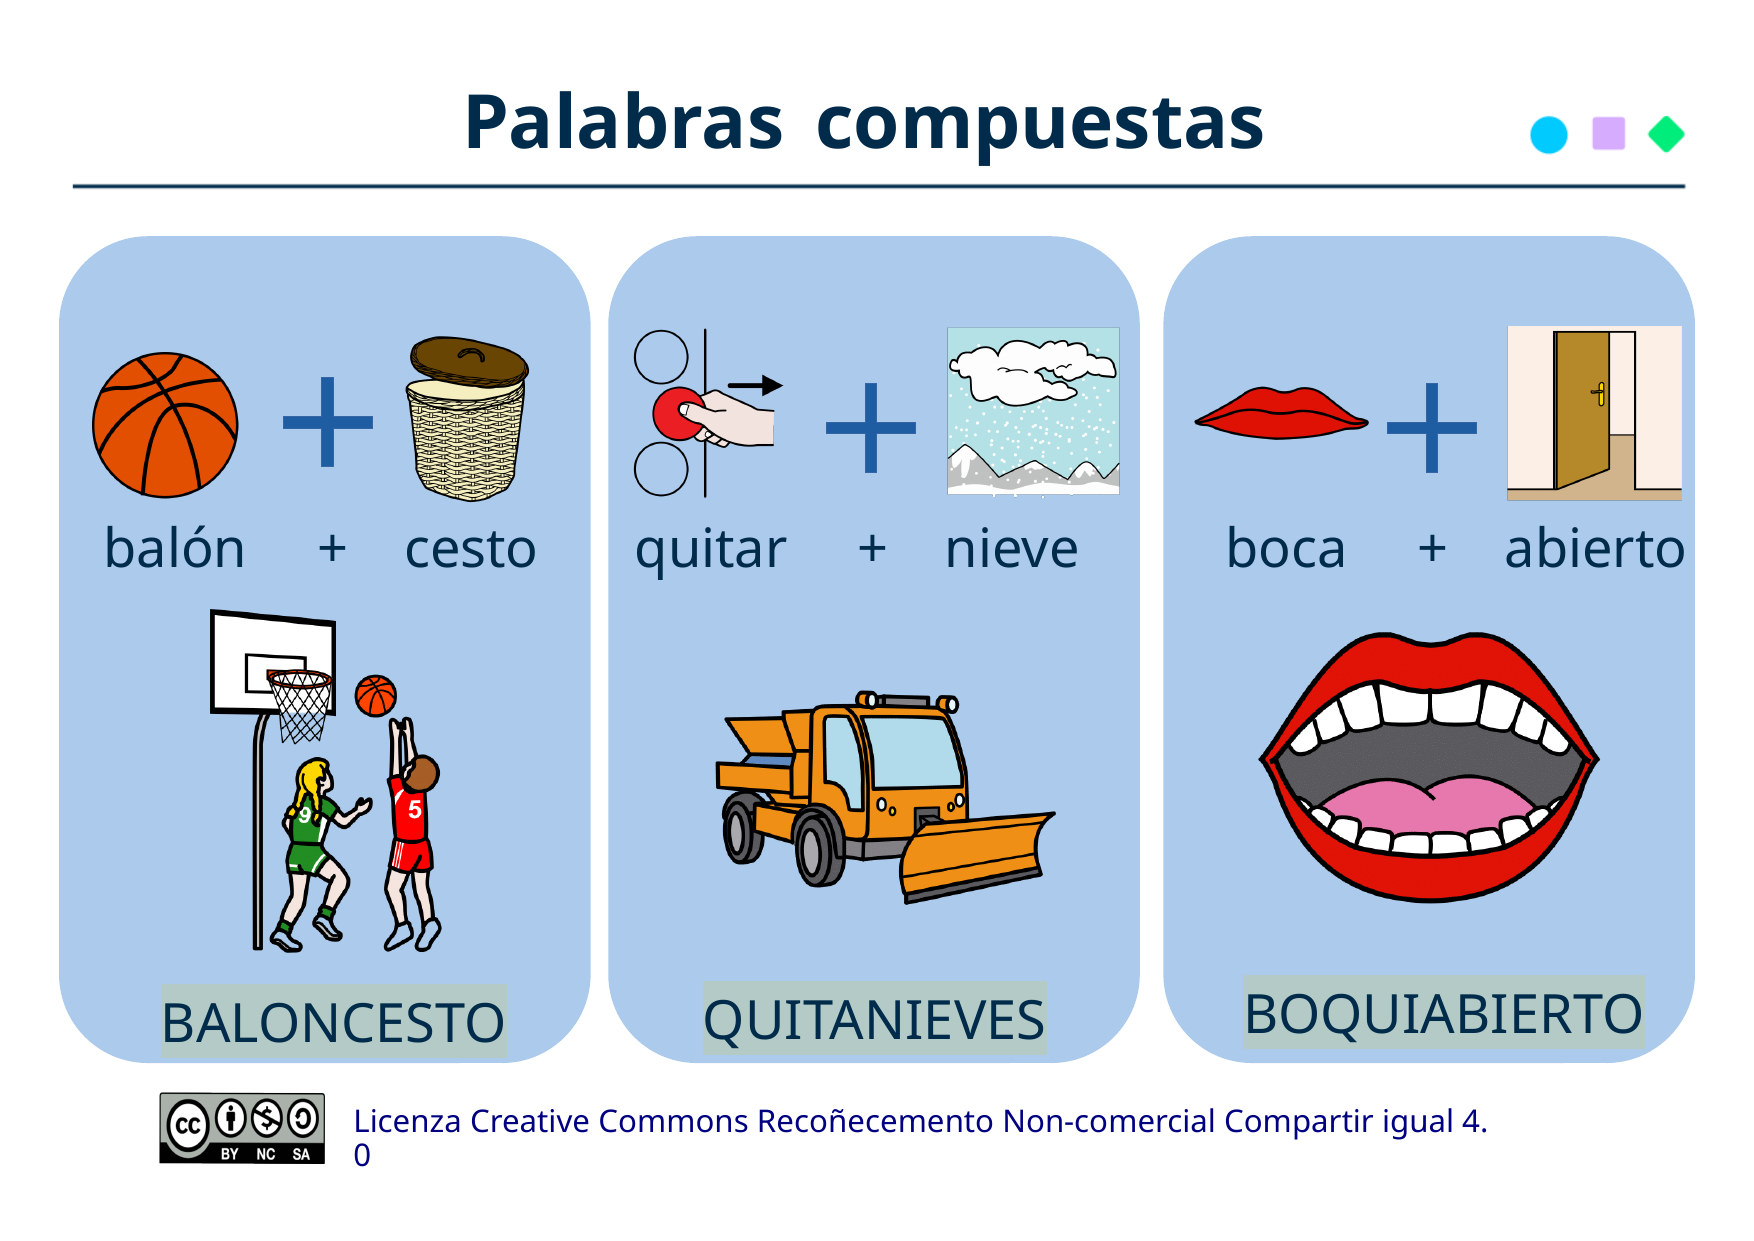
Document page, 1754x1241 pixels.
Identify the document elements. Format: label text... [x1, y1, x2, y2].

text_box quitar + nieve [620, 501, 1152, 591]
text_box BOQUIABIERTO [1228, 967, 1654, 1040]
text_box [59, 236, 591, 1064]
picture [147, 602, 502, 957]
picture [620, 324, 798, 501]
text_box QUITANIEVES [688, 973, 1067, 1046]
picture [76, 336, 254, 514]
text_box [608, 591, 1140, 1064]
text_box BALONCESTO [145, 976, 513, 1049]
picture [944, 324, 1123, 501]
text_box Licenza Creative Commons Recoñecemento Non-comercial Compartir igual 4.0 [338, 1072, 1506, 1170]
text_box balón + cesto [88, 501, 620, 591]
text_box boca + abierto [1210, 501, 1698, 591]
picture [1505, 324, 1684, 501]
title Palabras compuestas [340, 31, 1388, 189]
picture [708, 620, 1063, 973]
text_box [1163, 236, 1695, 1064]
picture [159, 1092, 325, 1164]
text_box [608, 236, 1140, 501]
picture [1192, 324, 1371, 502]
picture [377, 330, 556, 501]
picture [59, 88, 1695, 211]
picture [1251, 591, 1607, 945]
